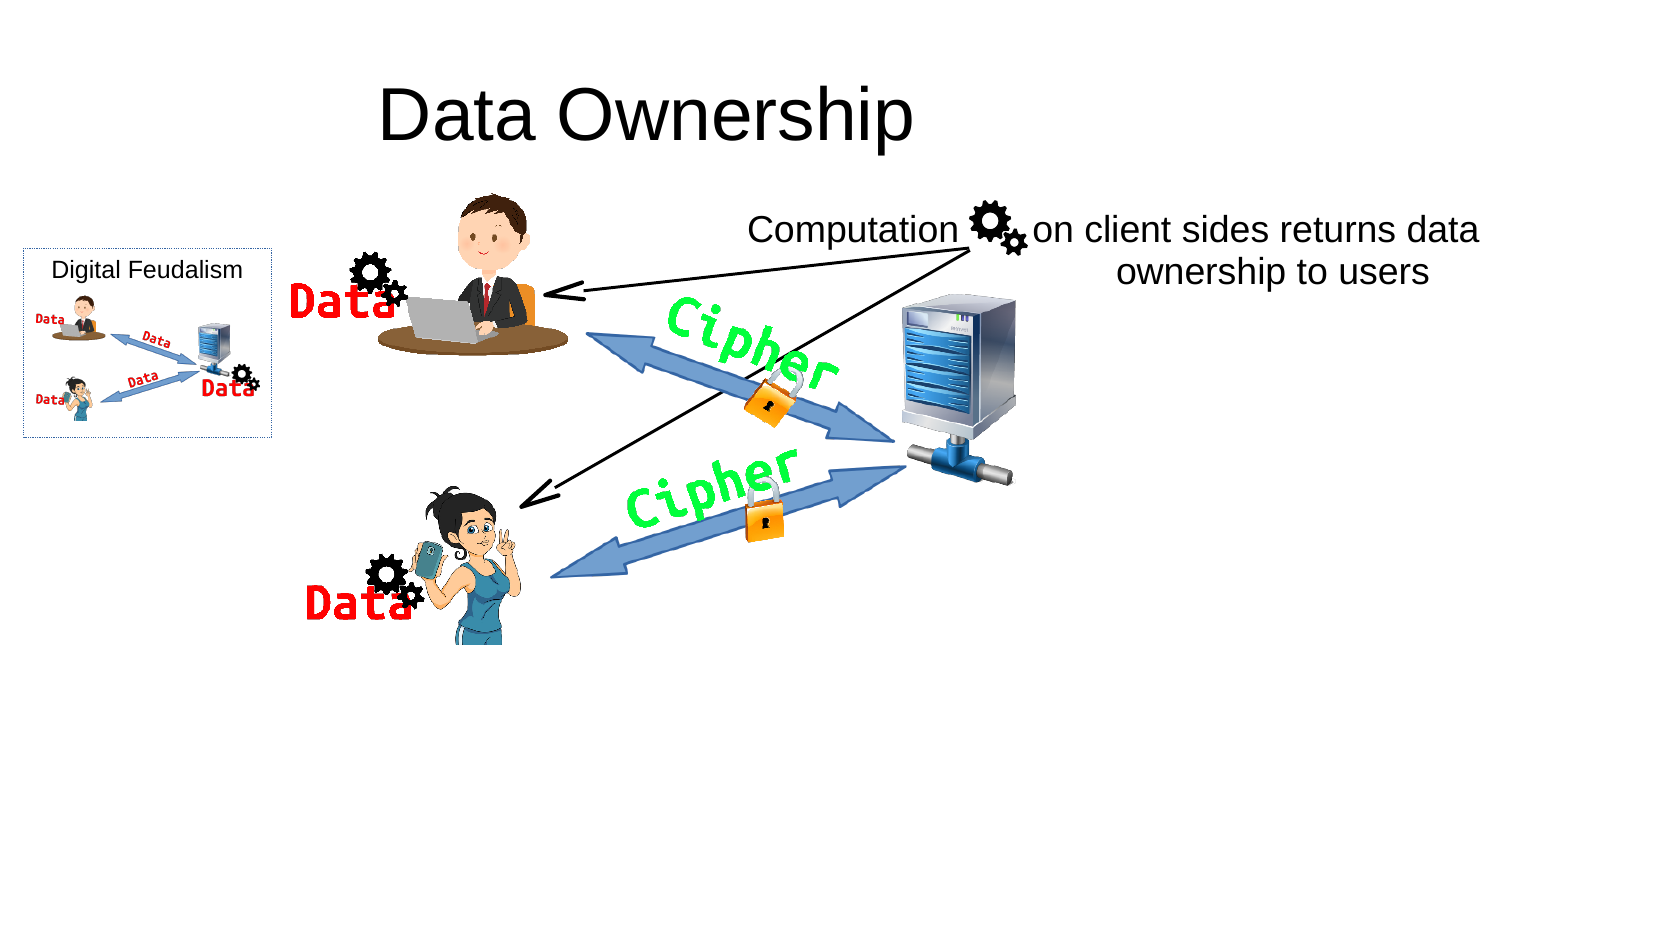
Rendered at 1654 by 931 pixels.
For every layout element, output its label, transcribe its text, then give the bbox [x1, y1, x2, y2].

picture [290, 192, 1028, 645]
text_box Digital Feudalism [36, 248, 273, 291]
picture [36, 295, 260, 421]
text_box Computation on client sides returns data ownership to users [732, 200, 969, 272]
title Data Ownership [82, 37, 1571, 193]
text_box Computation on client sides returns data ownership to users [732, 200, 1654, 308]
